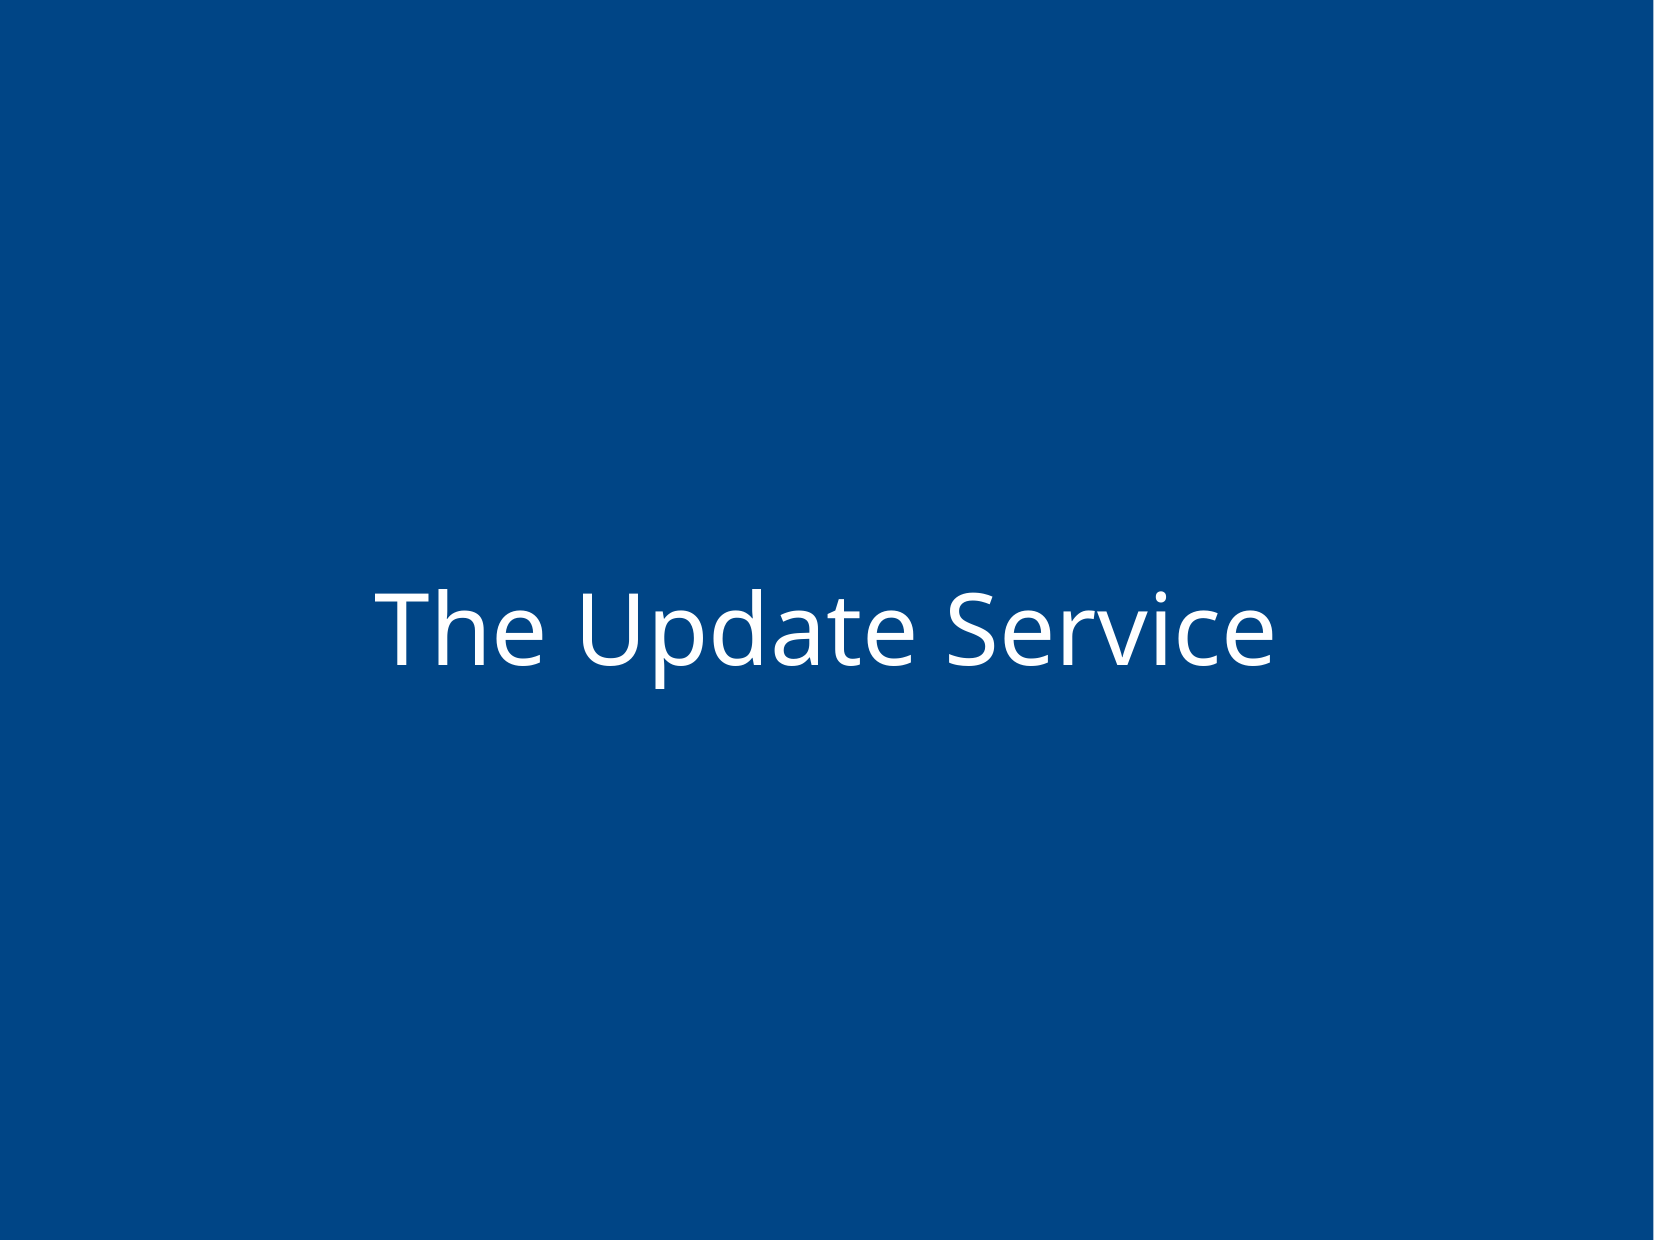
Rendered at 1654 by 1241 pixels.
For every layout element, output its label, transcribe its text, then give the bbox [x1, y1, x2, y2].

subtitle The Update Service [23, 35, 1630, 1217]
